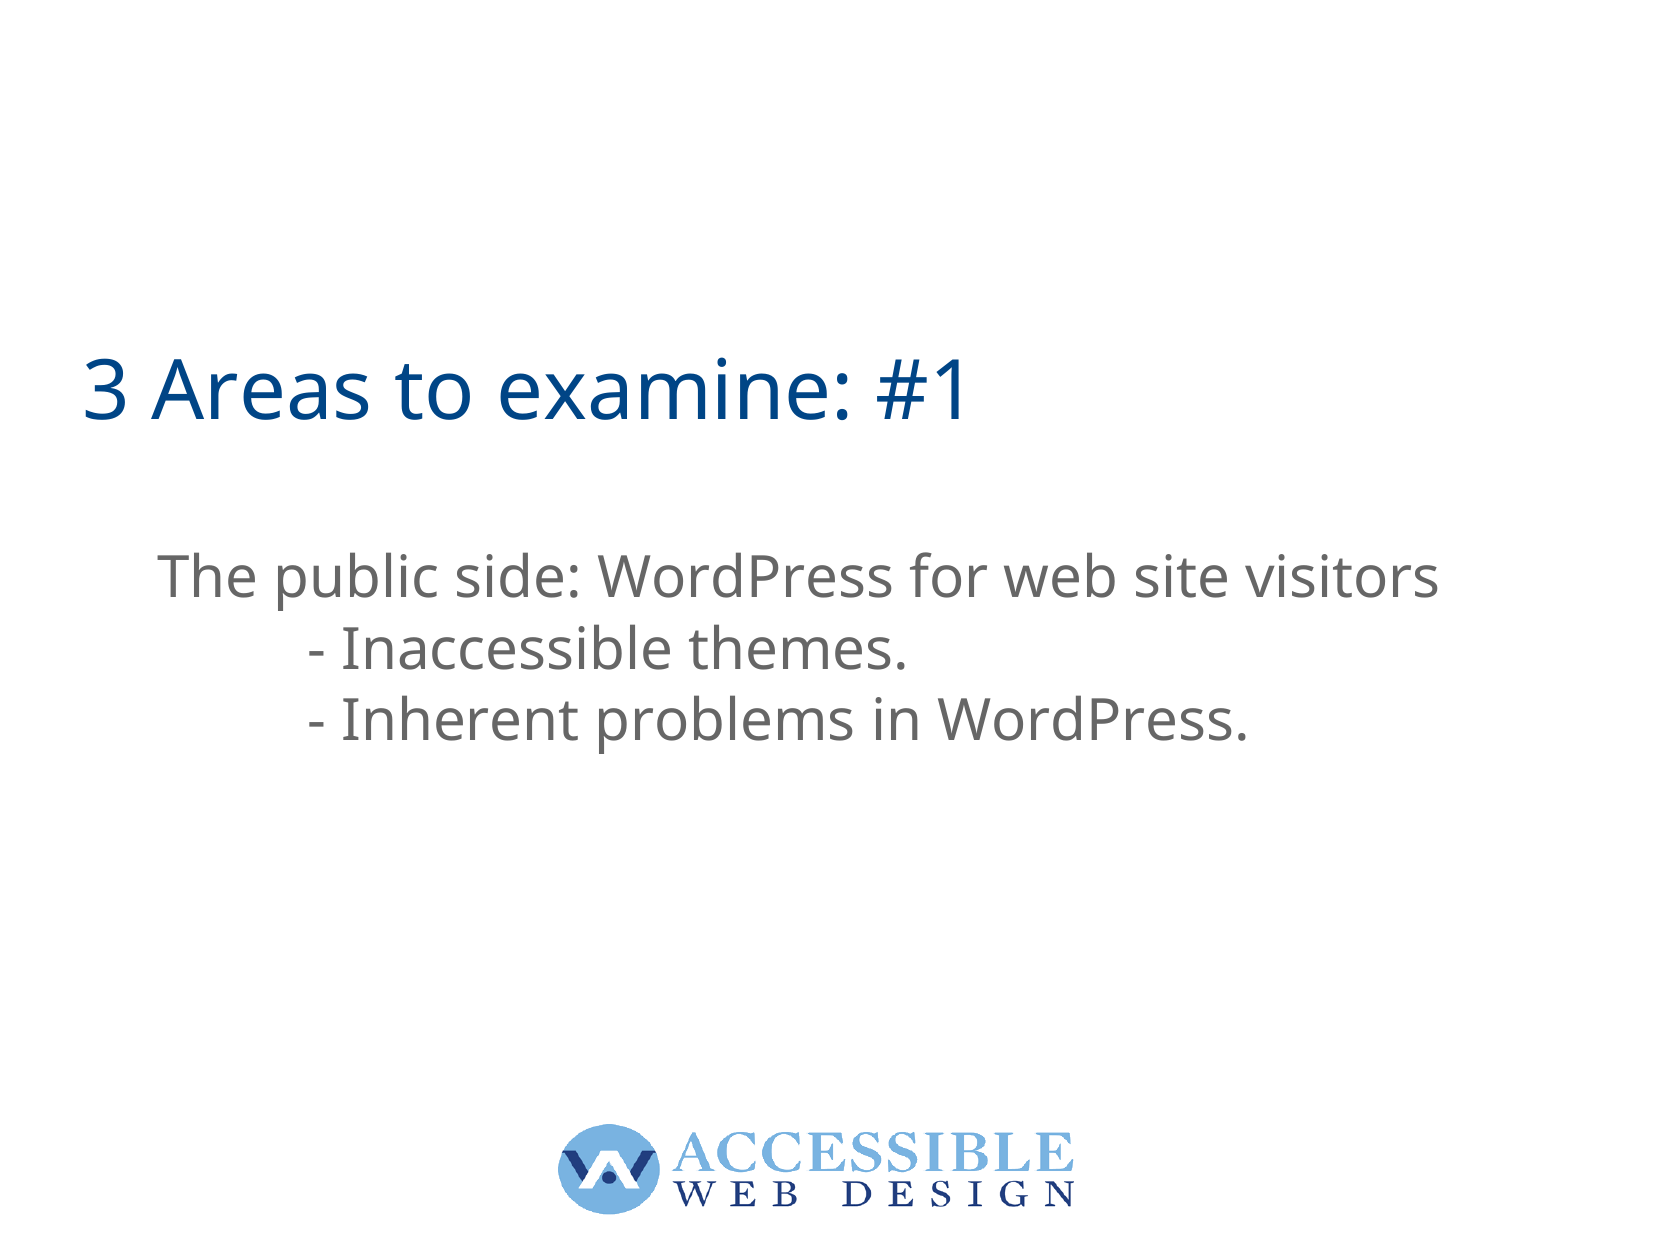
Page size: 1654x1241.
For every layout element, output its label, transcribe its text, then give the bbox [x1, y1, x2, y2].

picture [558, 1124, 1074, 1215]
text_box 3 Areas to examine: #1 The public side: WordPress for web site visitors - Inaccessible themes. - Inherent problems in WordPress. [82, 49, 1571, 1109]
